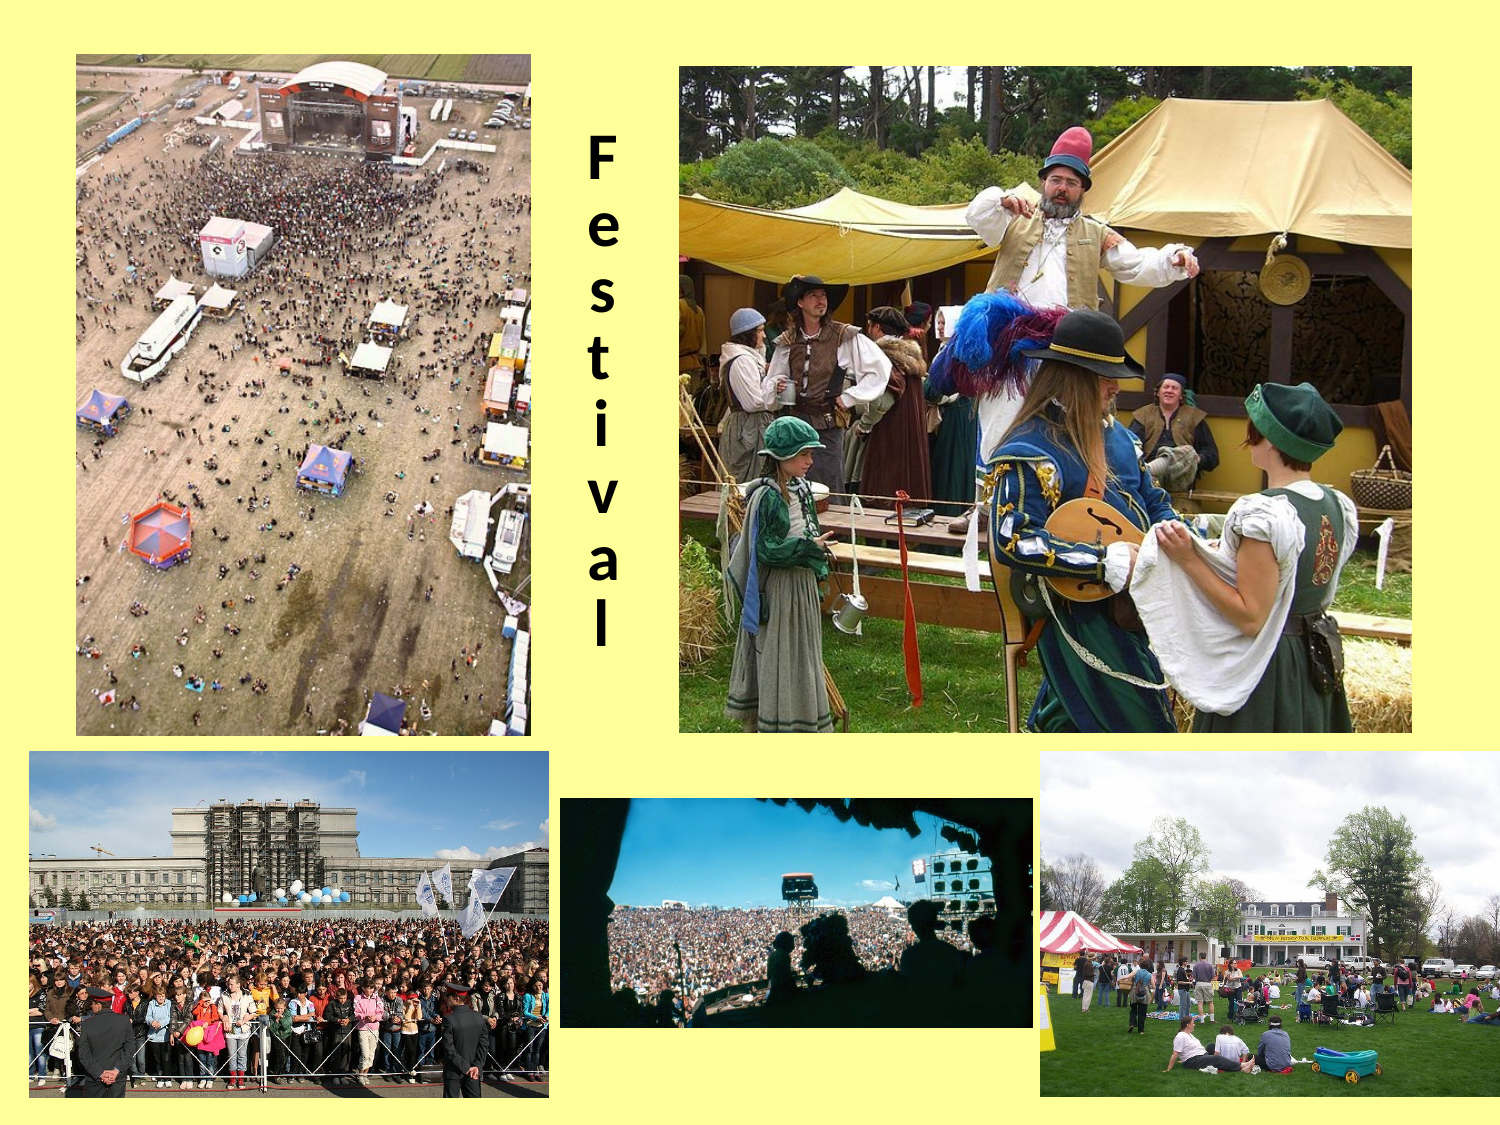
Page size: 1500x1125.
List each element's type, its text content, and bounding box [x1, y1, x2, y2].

picture [560, 798, 1033, 1028]
picture [29, 751, 549, 1098]
picture [771, 798, 787, 804]
picture [1040, 751, 1500, 1097]
picture [76, 54, 531, 736]
picture [679, 66, 1412, 734]
title Festival [572, 62, 632, 731]
